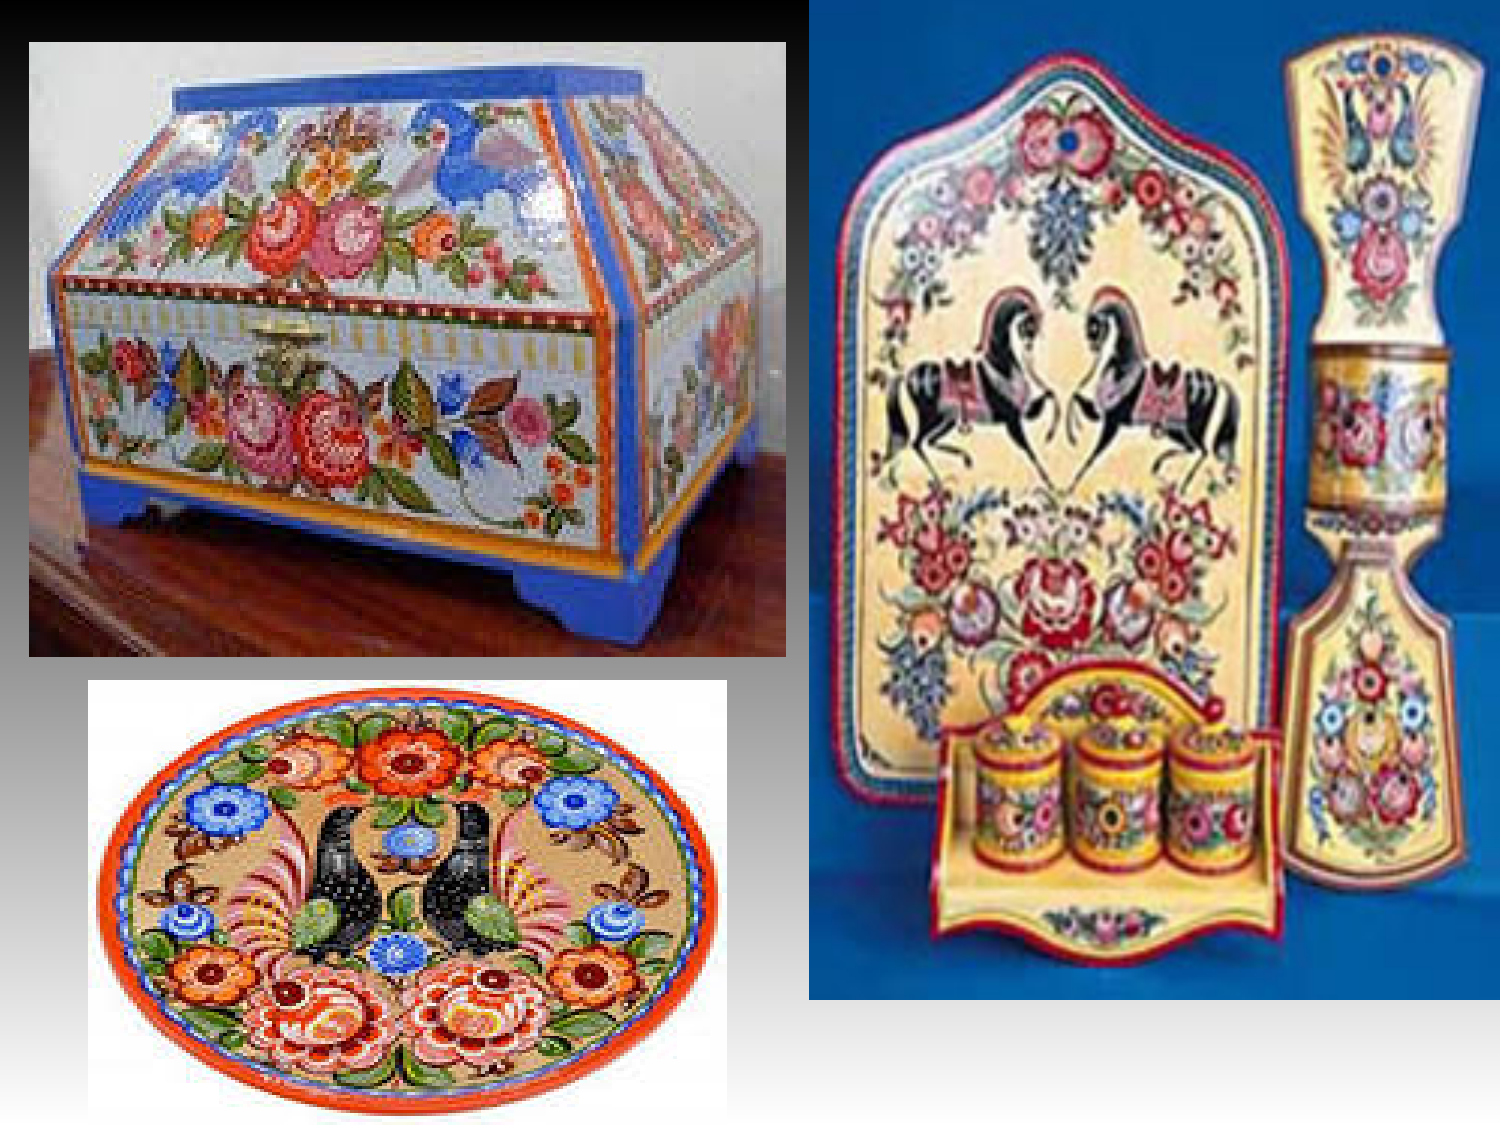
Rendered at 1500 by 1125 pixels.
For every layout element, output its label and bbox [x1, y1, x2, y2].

picture [29, 42, 786, 657]
picture [88, 680, 727, 1125]
picture [809, 0, 1500, 1000]
